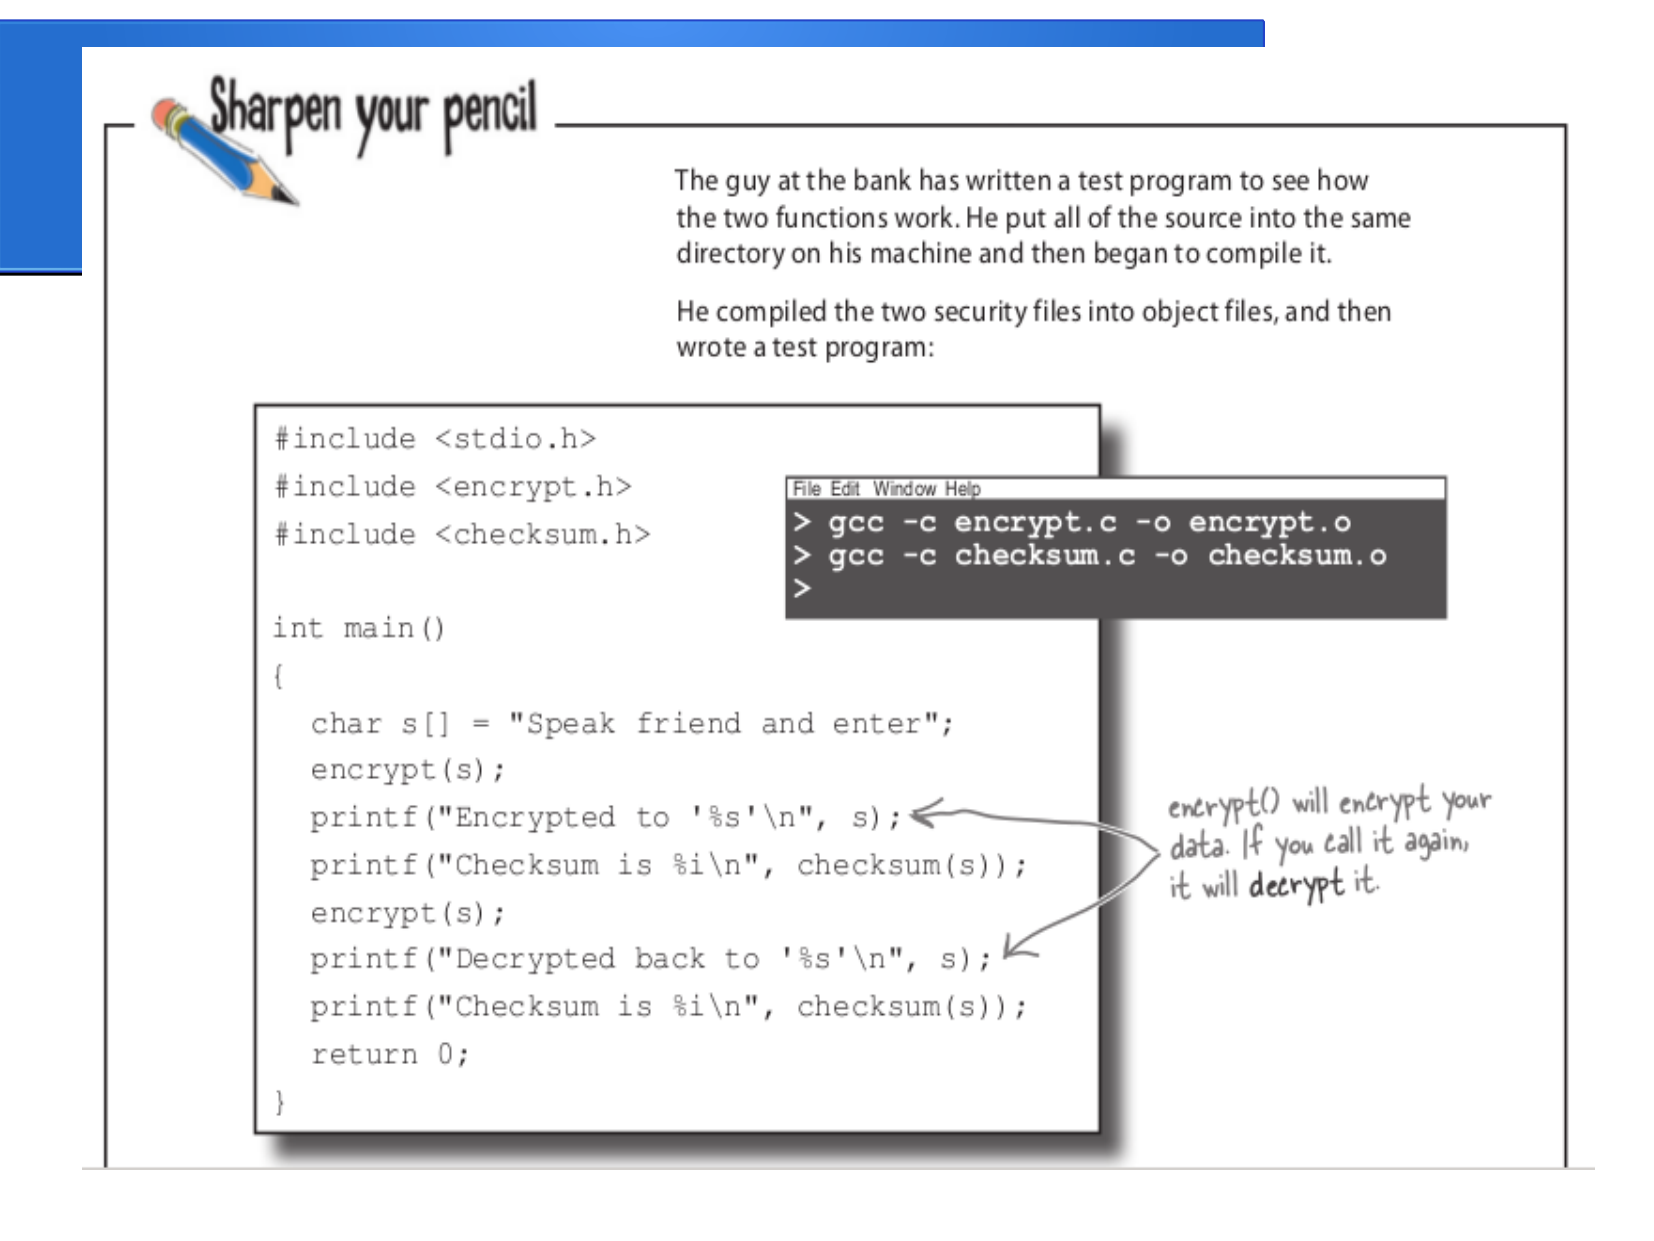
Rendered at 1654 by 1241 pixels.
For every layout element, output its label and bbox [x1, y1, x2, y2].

picture [82, 47, 1595, 1170]
